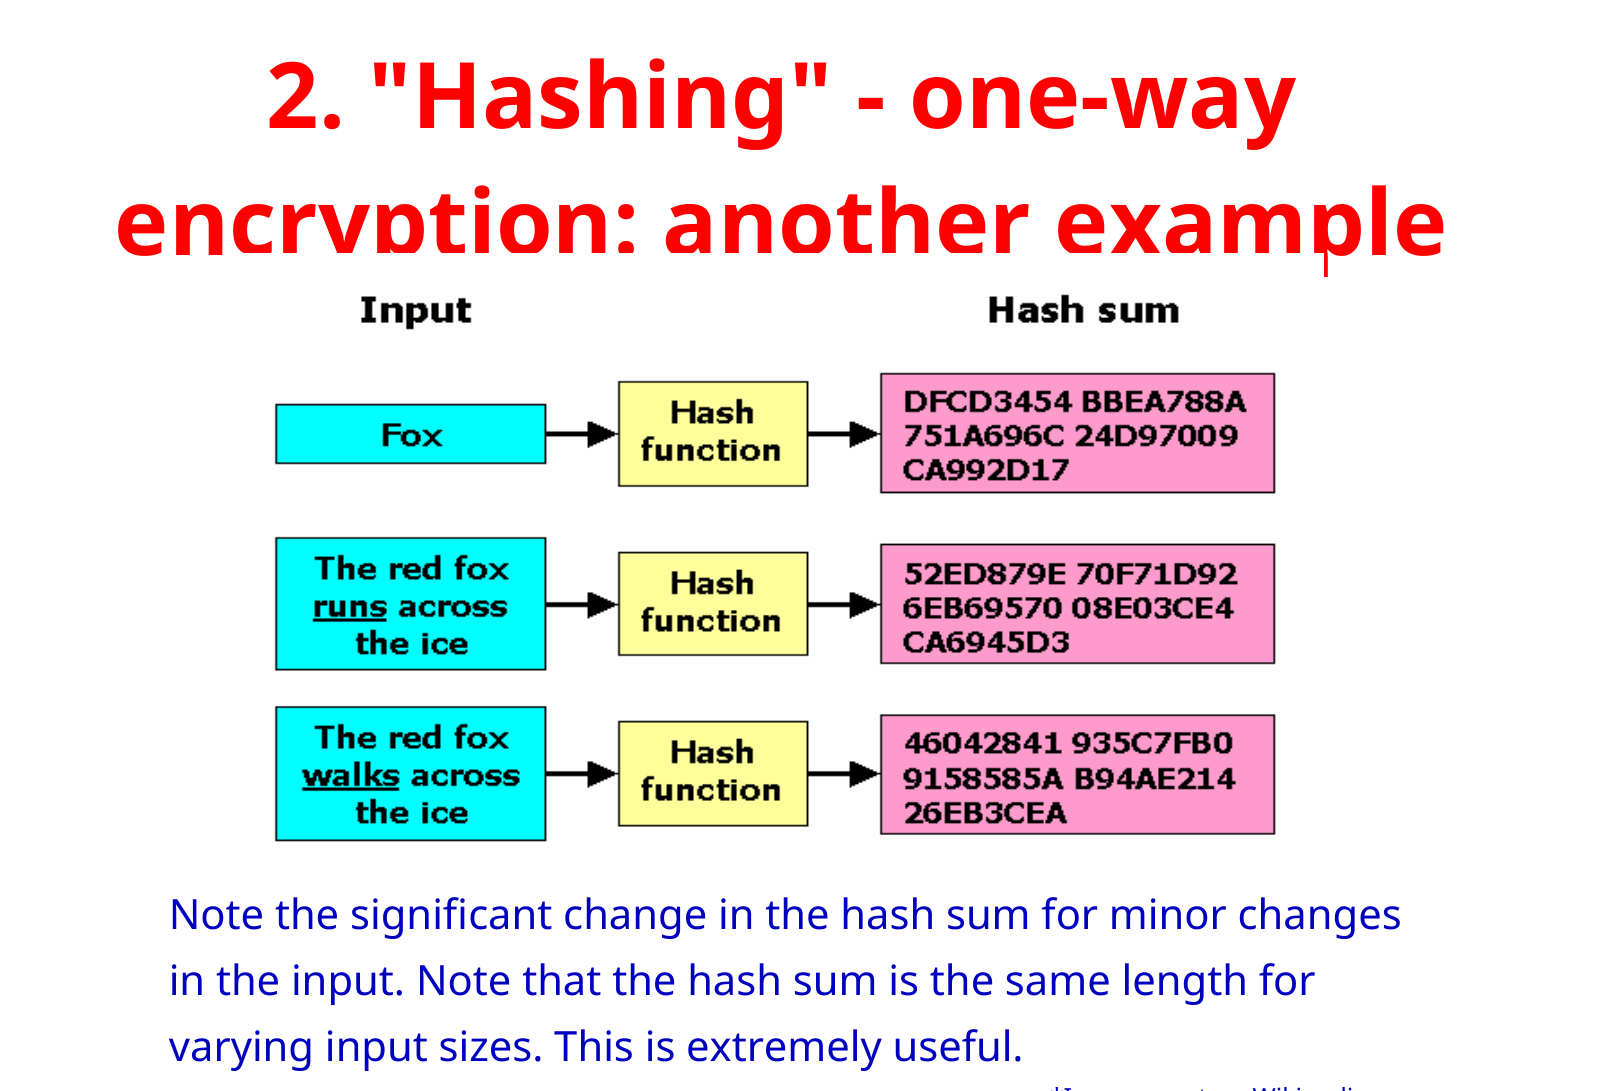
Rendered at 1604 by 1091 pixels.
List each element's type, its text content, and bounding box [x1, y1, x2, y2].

text_box Note the significant change in the hash sum for minor changes in the input. Note that the hash sum is the same length for varying input sizes. This is extremely useful. *Image courtesy Wikipedia.org. [154, 868, 1438, 1071]
title 2. "Hashing" - one-way encryption: another example [80, 27, 1484, 235]
picture [229, 253, 1324, 868]
